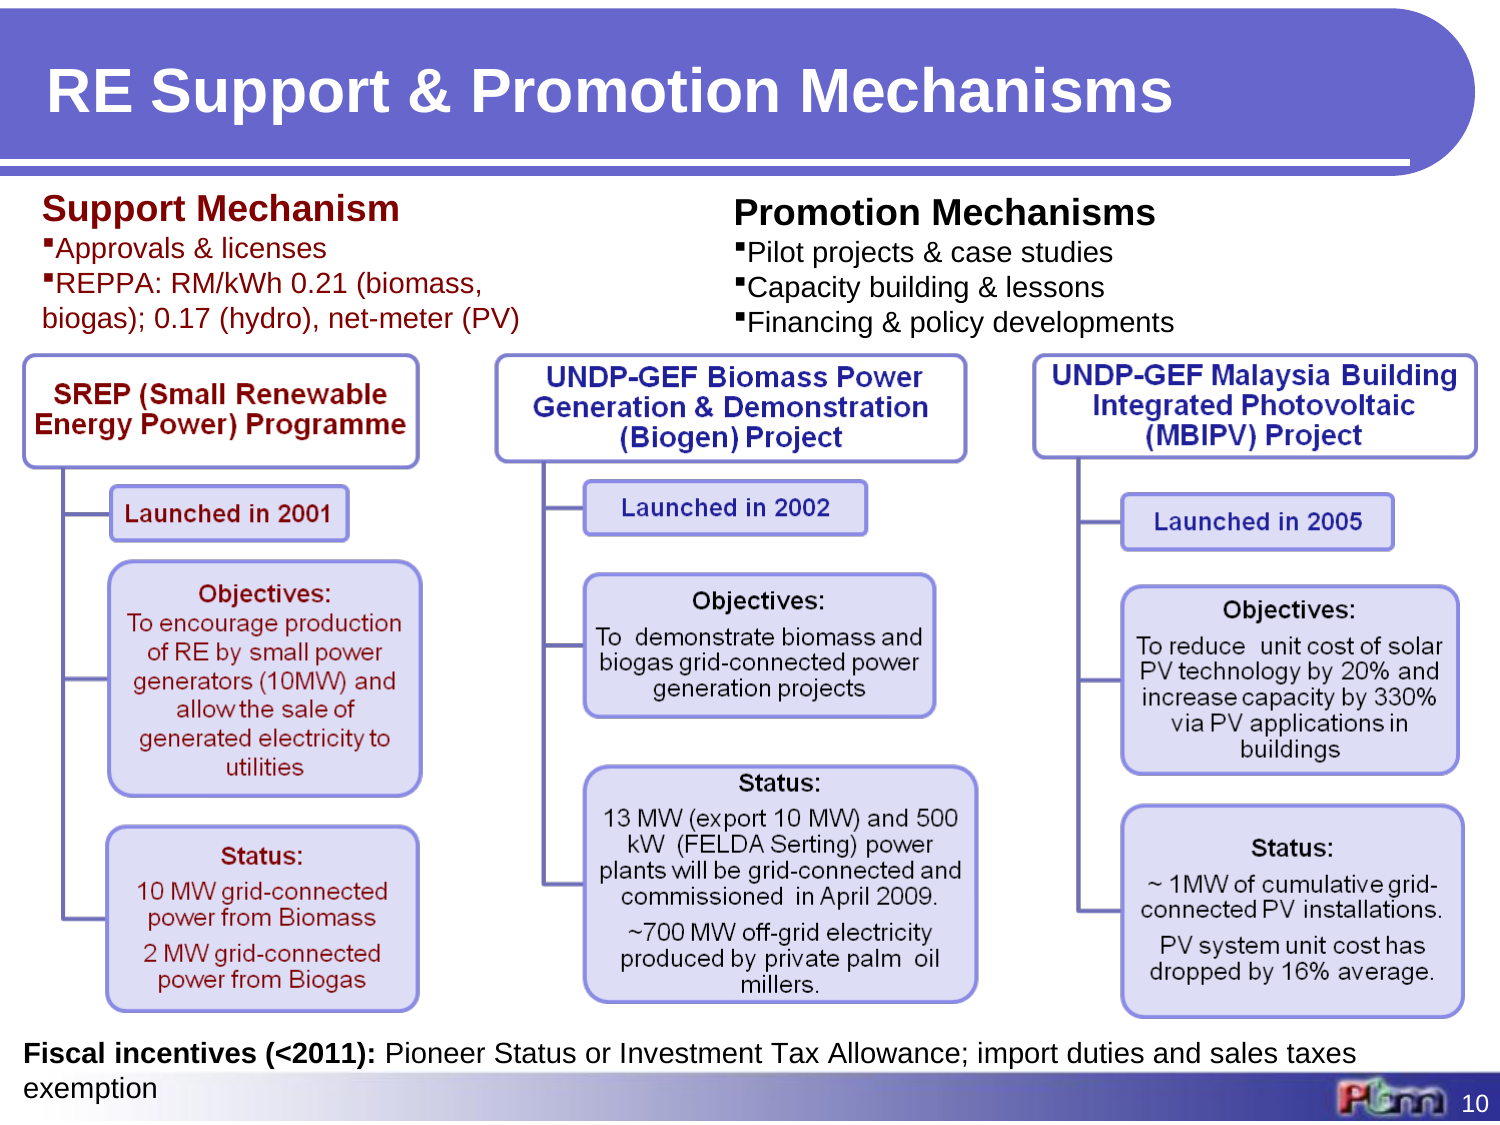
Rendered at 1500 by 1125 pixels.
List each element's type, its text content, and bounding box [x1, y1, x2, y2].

picture [17, 245, 1484, 1027]
text_box Fiscal incentives (<2011): Pioneer Status or Investment Tax Allowance; import duties and sales taxes exemption [8, 1027, 1500, 1113]
title RE Support & Promotion Mechanisms [31, 12, 1417, 163]
picture [0, 1070, 1484, 1125]
text_box <編號> [1484, 1113, 1500, 1125]
text_box Promotion Mechanisms Pilot projects & case studies Capacity building & lessons Financing & policy developments [718, 180, 1469, 381]
text_box Support Mechanism Approvals & licenses REPPA: RM/kWh 0.21 (biomass, biogas); 0.17 (hydro), net-meter (PV) [27, 176, 607, 342]
